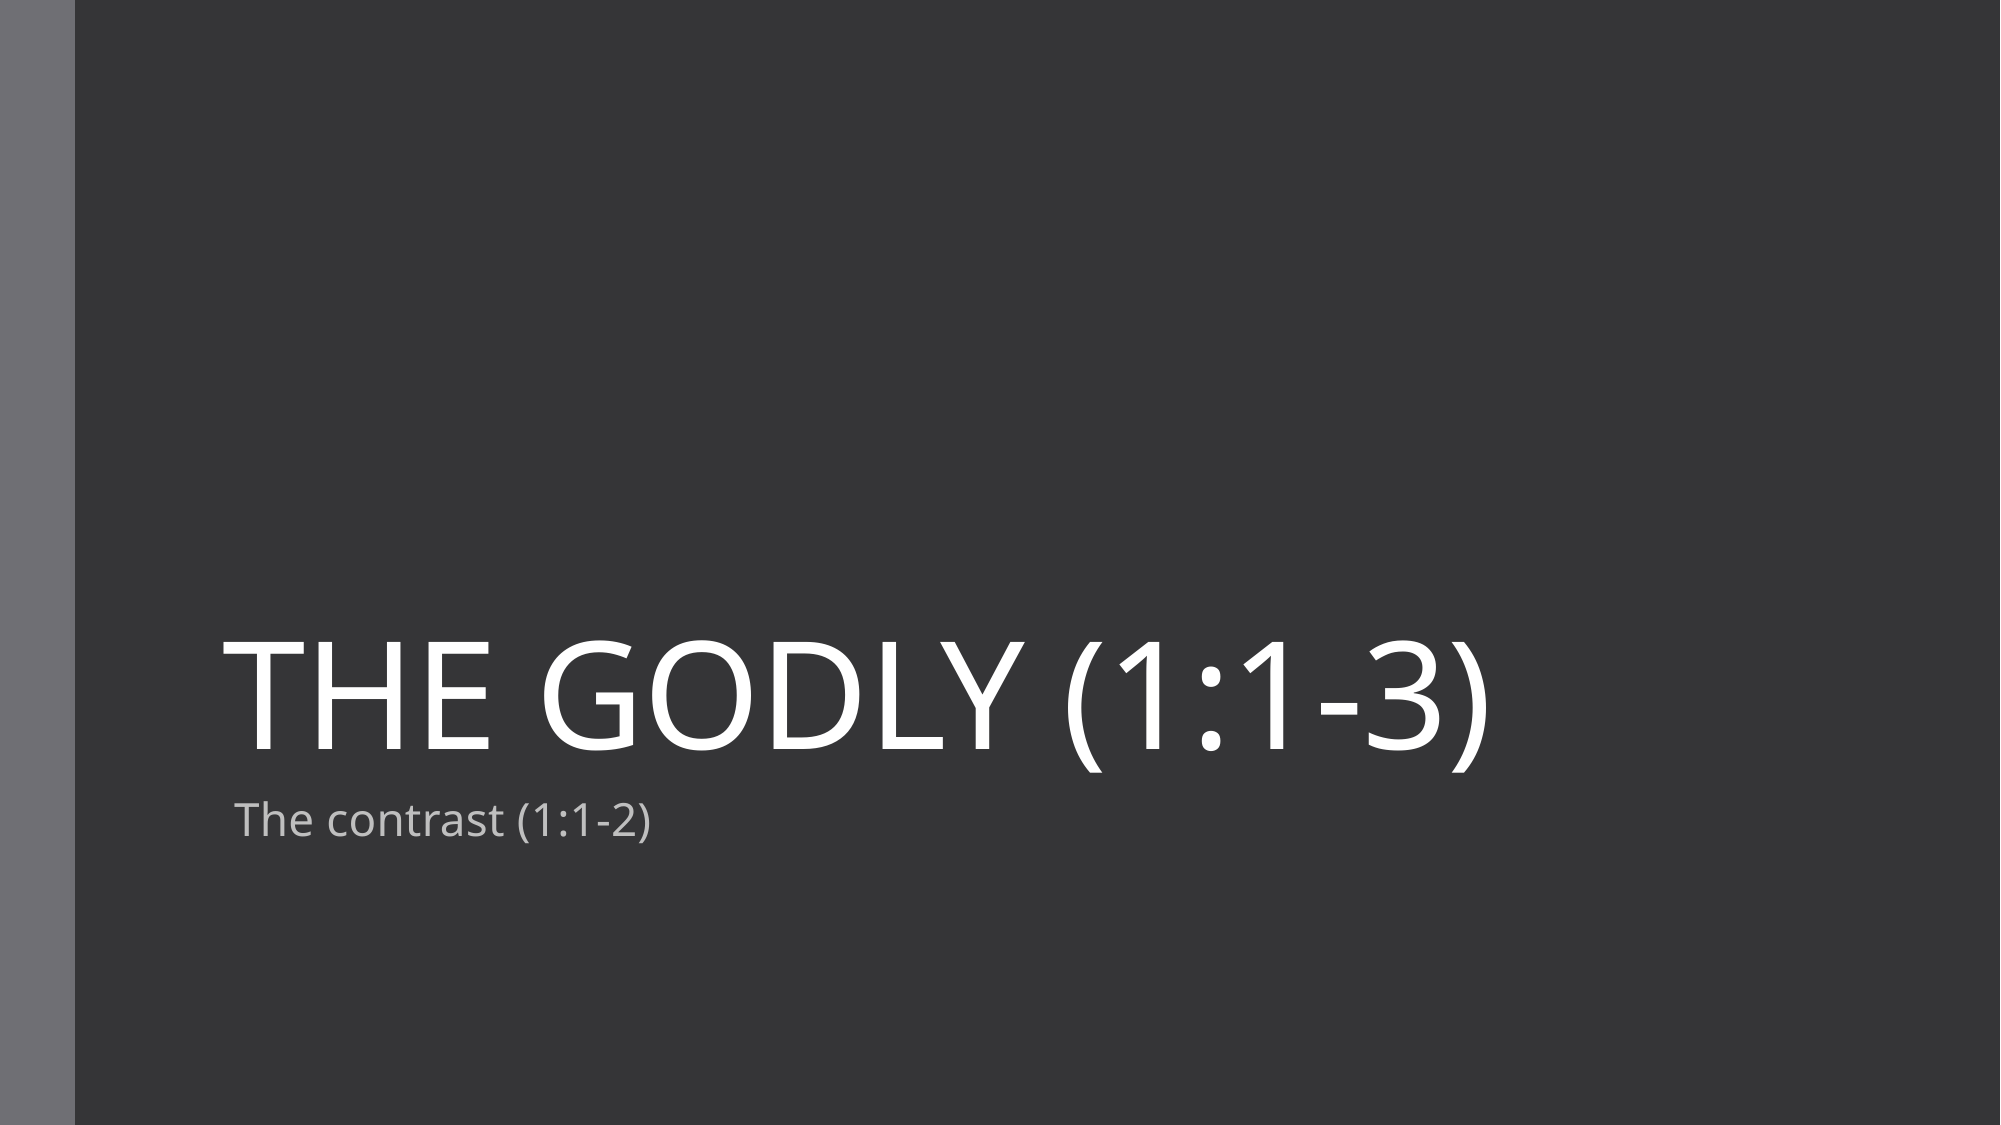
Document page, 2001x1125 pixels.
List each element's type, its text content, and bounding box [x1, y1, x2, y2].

title THE GODLY (1:1-3) [206, 124, 1752, 787]
subtitle The contrast (1:1-2) [206, 787, 1752, 1066]
